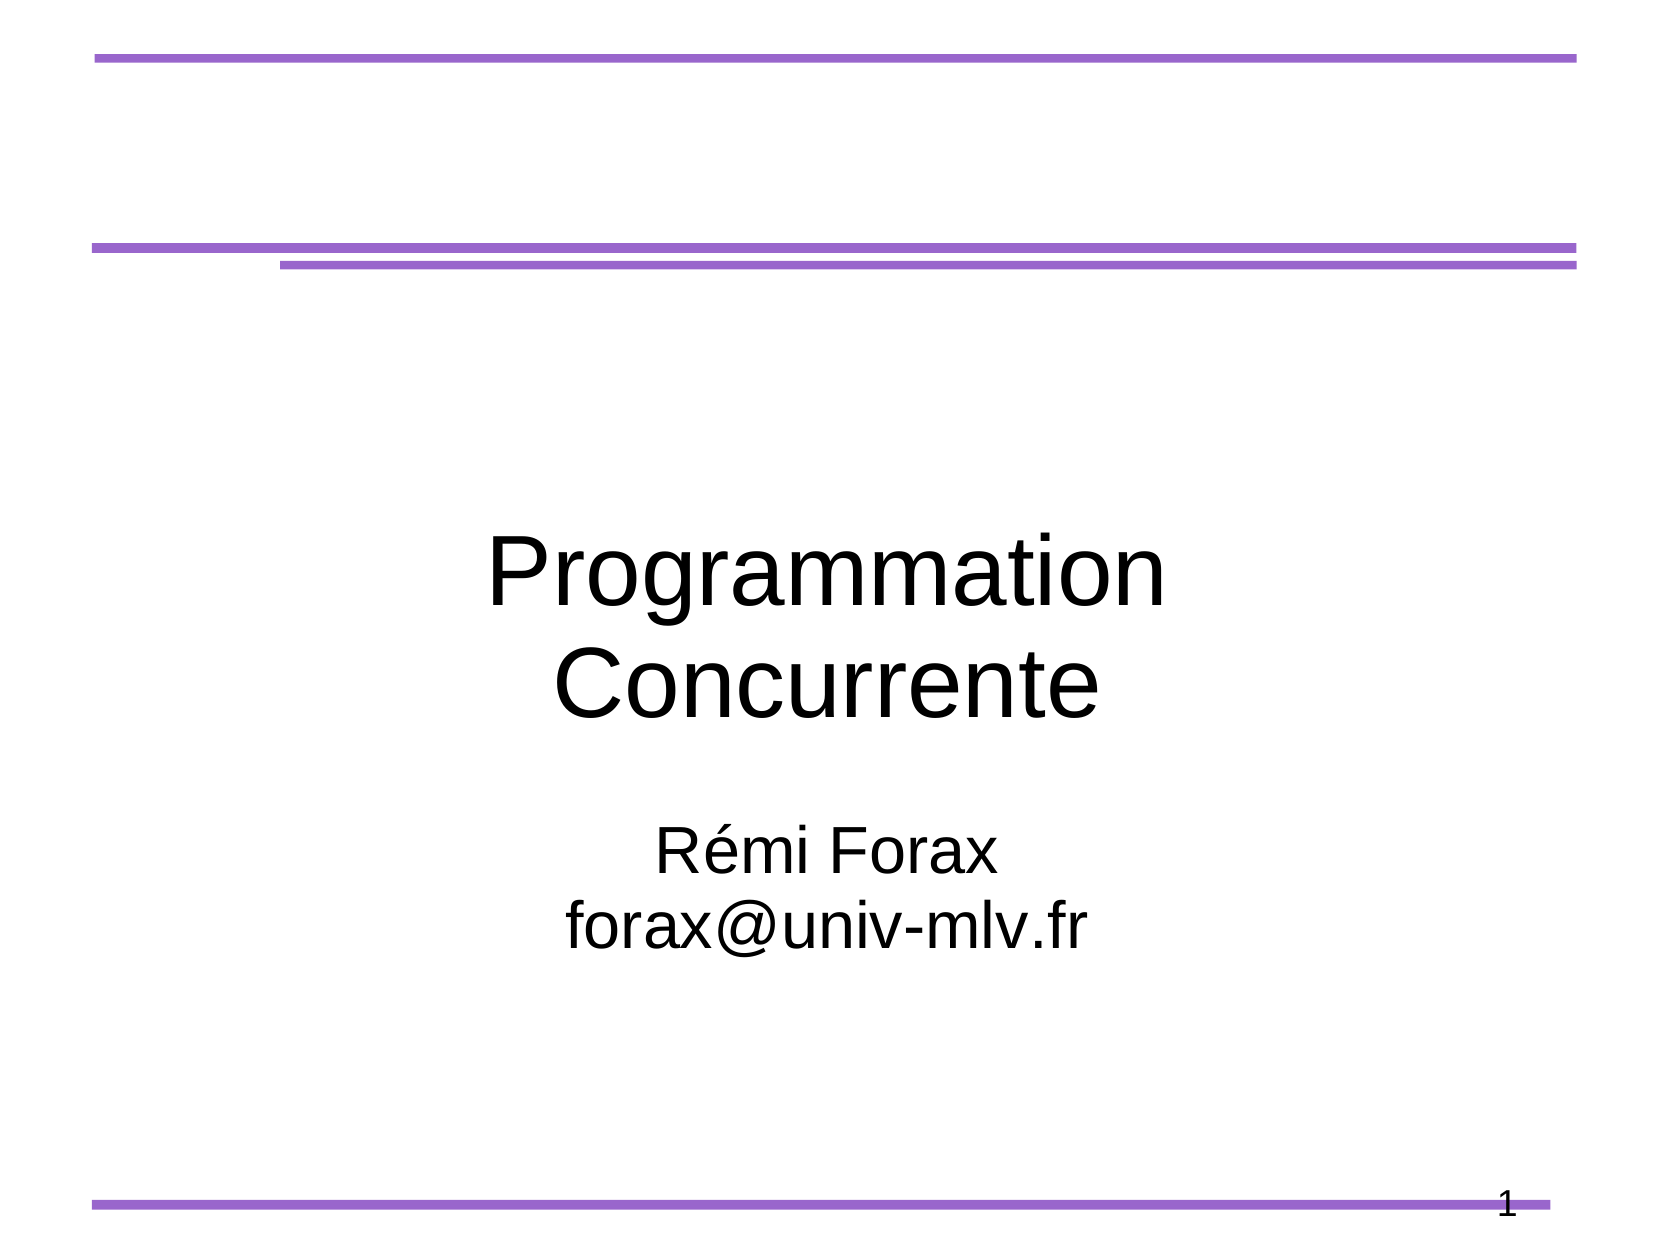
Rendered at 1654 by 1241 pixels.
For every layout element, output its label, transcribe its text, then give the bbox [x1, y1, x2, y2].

subtitle Programmation Concurrente Rémi Forax forax@univ-mlv.fr [92, 315, 1563, 1163]
